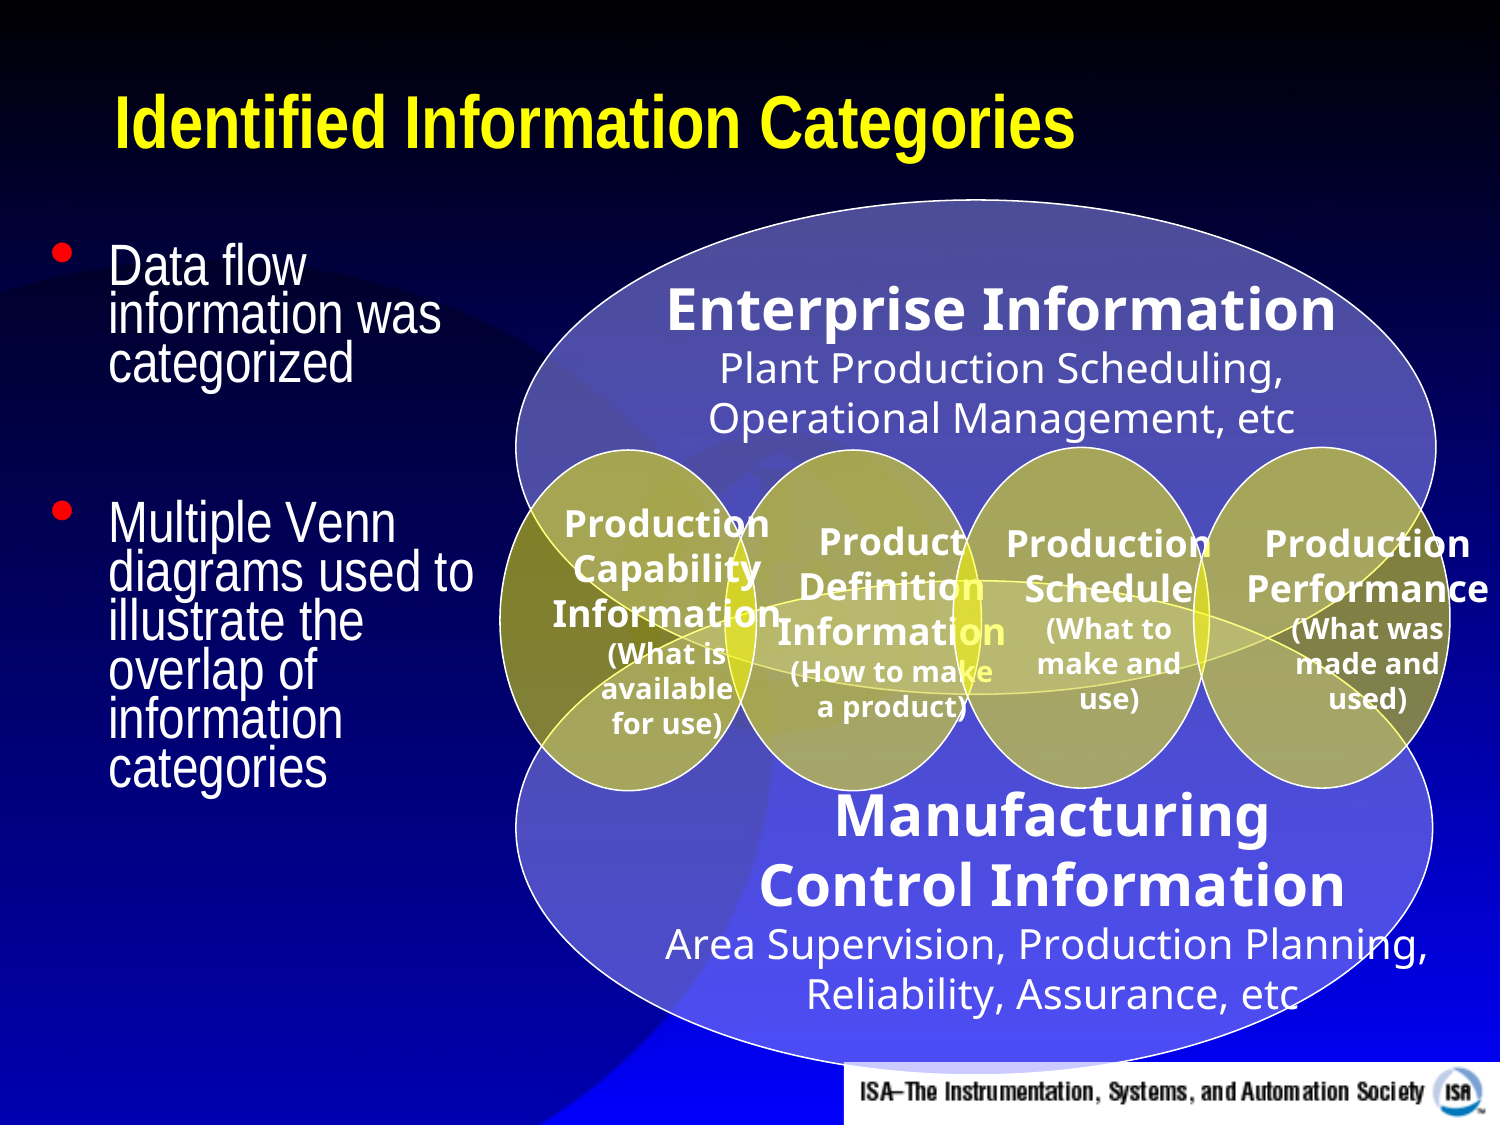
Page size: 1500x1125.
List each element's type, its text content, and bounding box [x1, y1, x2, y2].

text_box Production Performance (What was made and used) [1193, 447, 1450, 789]
title Identified Information Categories [99, 24, 1438, 213]
text_box Production Capability Information (What is available for use) [499, 450, 757, 791]
text_box Product Definition Information (How to make a product) [741, 450, 968, 791]
list Data flow information was categorized Multiple Venn diagrams used to illustrate the overlap of information categories [37, 238, 504, 908]
text_box Enterprise Information Plant Production Scheduling, Operational Management, etc [515, 199, 1436, 539]
picture [0, 0, 1500, 1125]
text_box Production Schedule (What to make and use) [953, 447, 1201, 789]
text_box Manufacturing Control Information Area Supervision, Production Planning, Reliability, Assurance, etc [515, 679, 1433, 1075]
